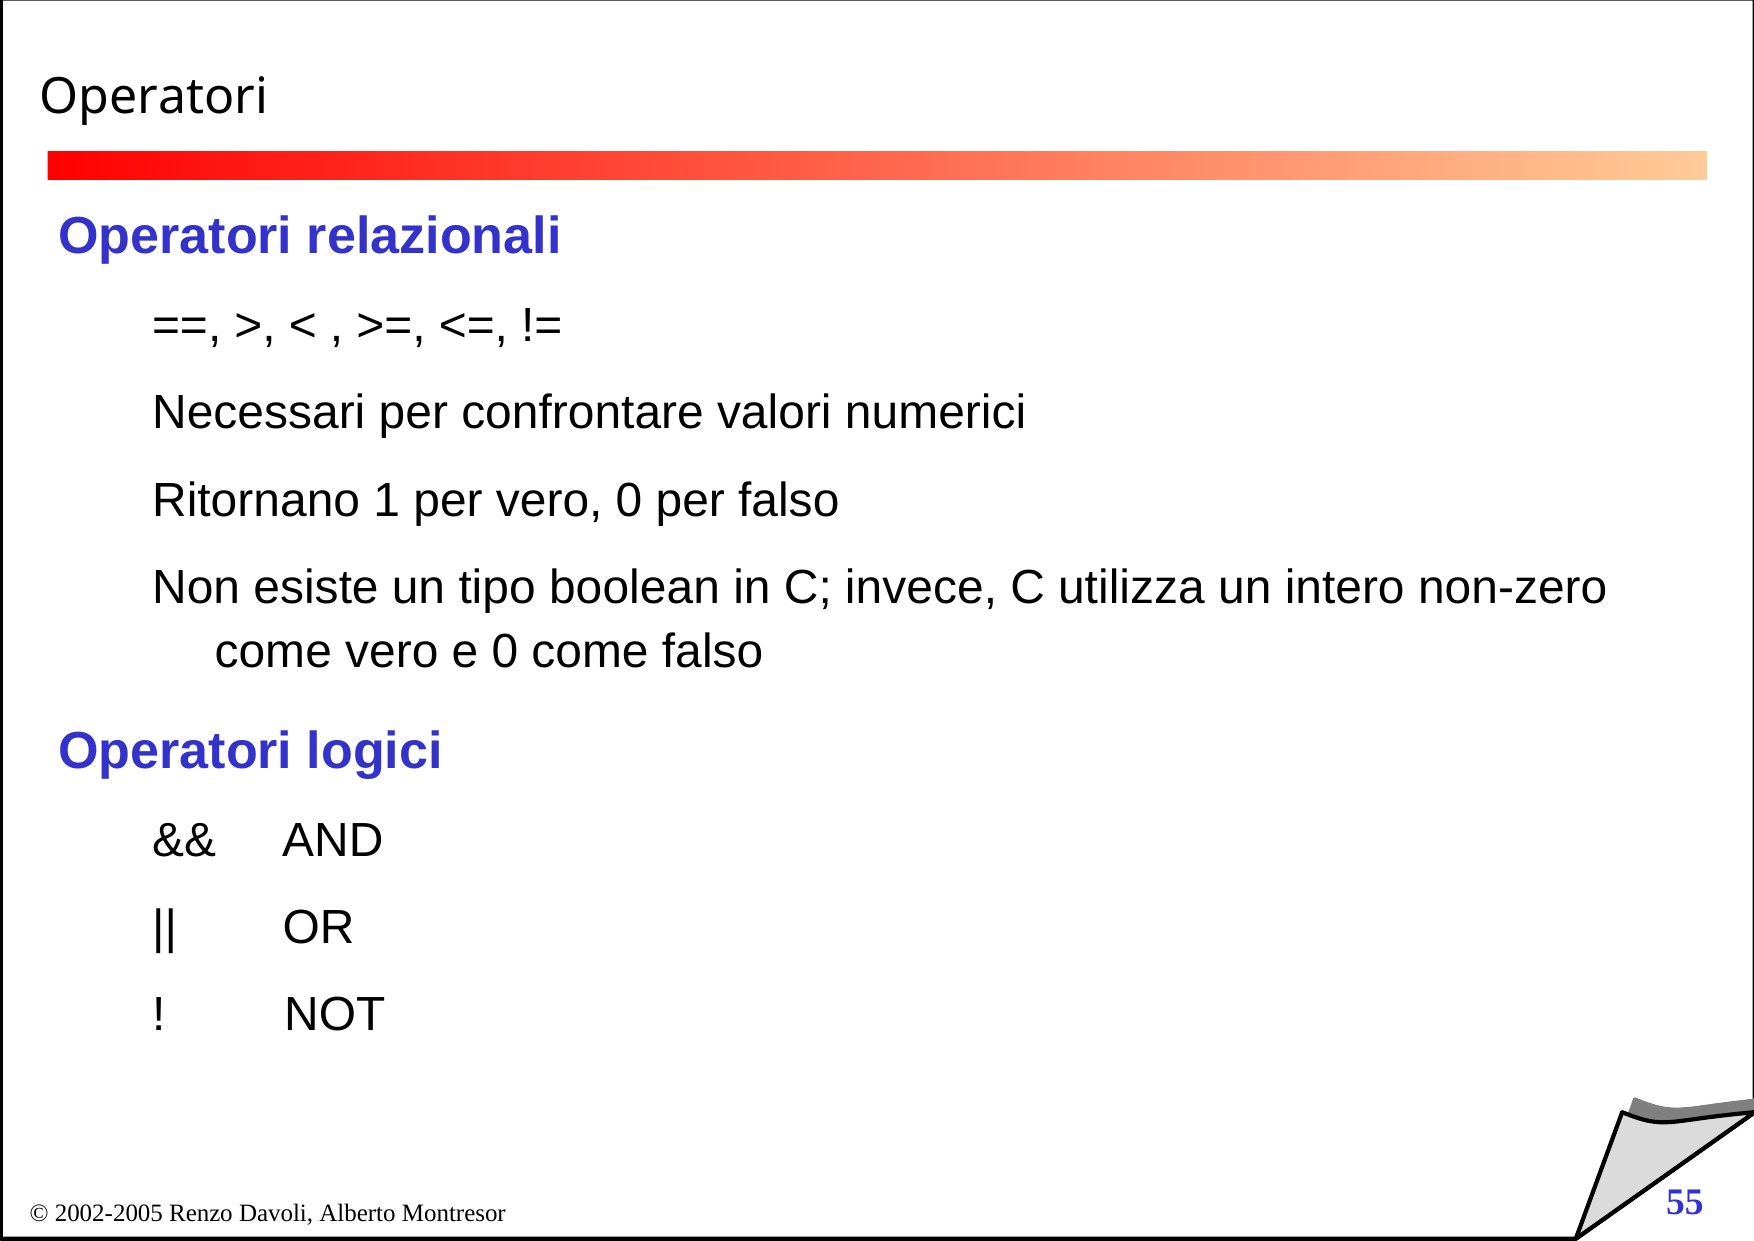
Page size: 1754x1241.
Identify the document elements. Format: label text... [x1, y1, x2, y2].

title Operatori [40, 49, 1714, 144]
text_box main [750, 151, 754, 179]
list Operatori relazionali ==, >, < , >=, <=, != Necessari per confrontare valori numerici Ritornano 1 per vero, 0 per falso Non esiste un tipo boolean in C; invece, C utilizza un intero non-zero come vero e 0 come falso Operatori logici && AND || OR ! NOT [58, 206, 1696, 1049]
